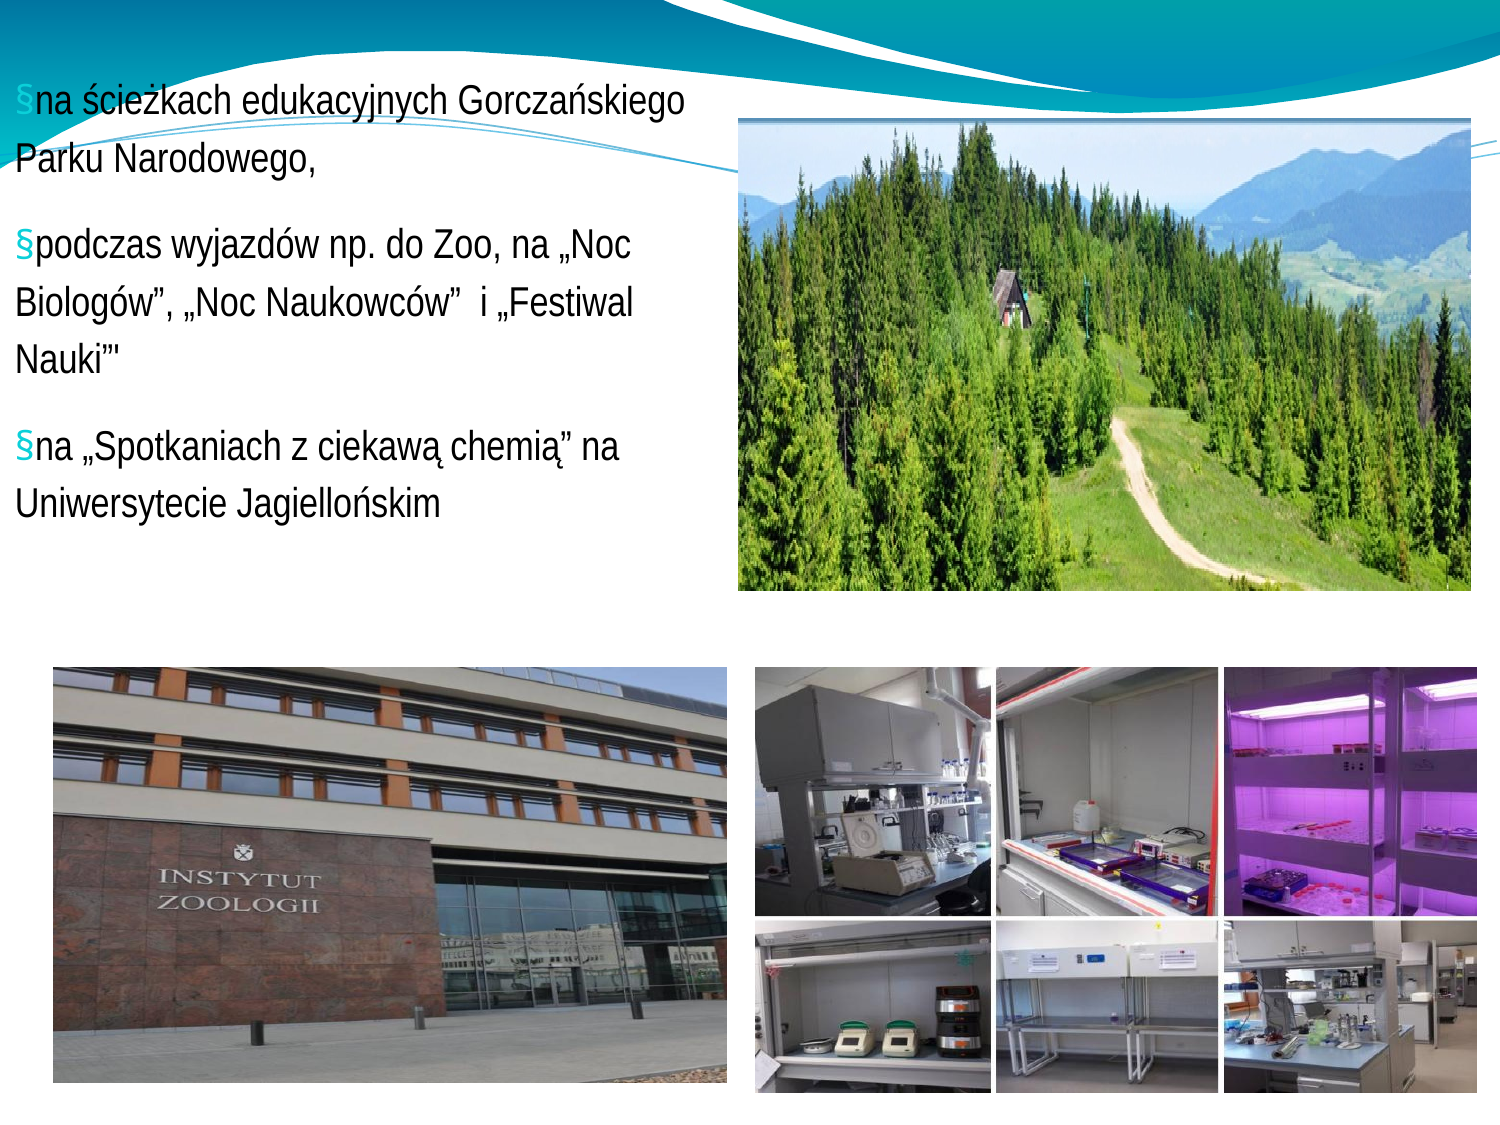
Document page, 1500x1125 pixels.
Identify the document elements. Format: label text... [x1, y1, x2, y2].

picture [738, 118, 1471, 591]
picture [53, 667, 727, 1083]
picture [755, 667, 1477, 1093]
list na ścieżkach edukacyjnych Gorczańskiego Parku Narodowego, podczas wyjazdów np. do Zoo, na „Noc Biologów”, „Noc Naukowców” i „Festiwal Nauki”' na „Spotkaniach z ciekawą chemią” na Uniwersytecie Jagiellońskim [0, 59, 733, 539]
